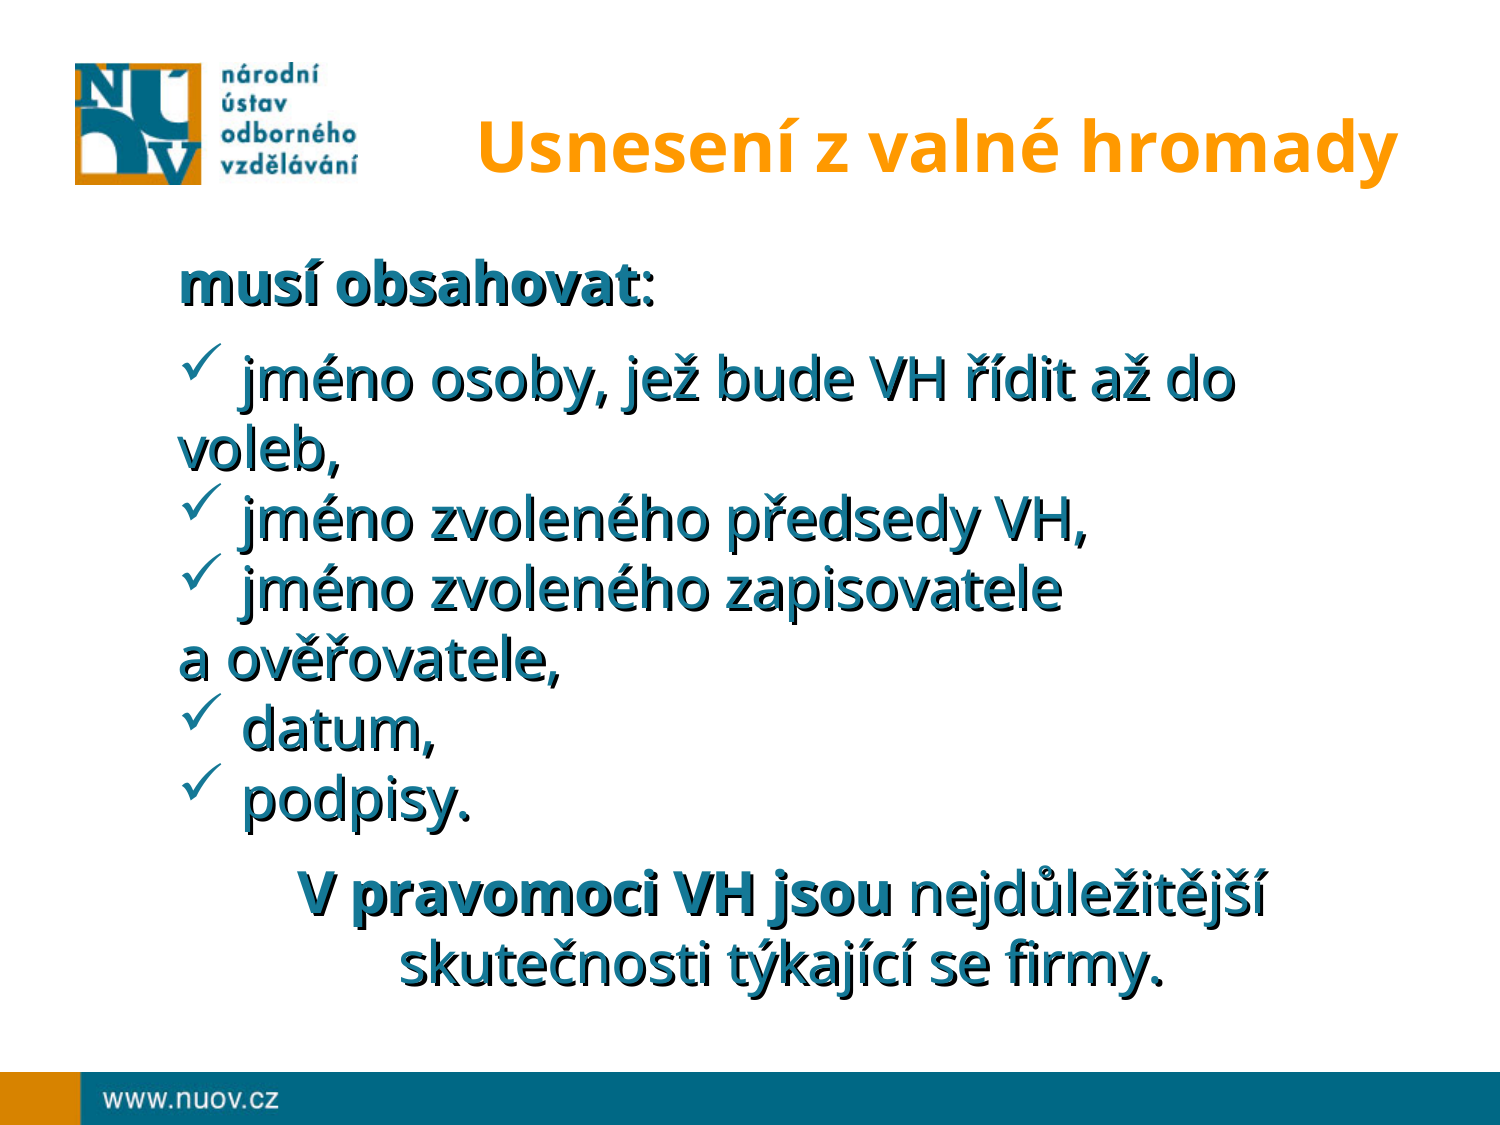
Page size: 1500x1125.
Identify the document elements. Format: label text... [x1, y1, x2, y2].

text_box [75, 62, 358, 185]
text_box musí obsahovat: jméno osoby, jež bude VH řídit až do voleb, jméno zvoleného předsedy VH, jméno zvoleného zapisovatele a ověřovatele, datum, podpisy. V pravomoci VH jsou nejdůležitější skutečnosti týkající se firmy. [162, 237, 1400, 1003]
title Usnesení z valné hromady [399, 37, 1476, 251]
text_box [0, 1072, 1500, 1125]
